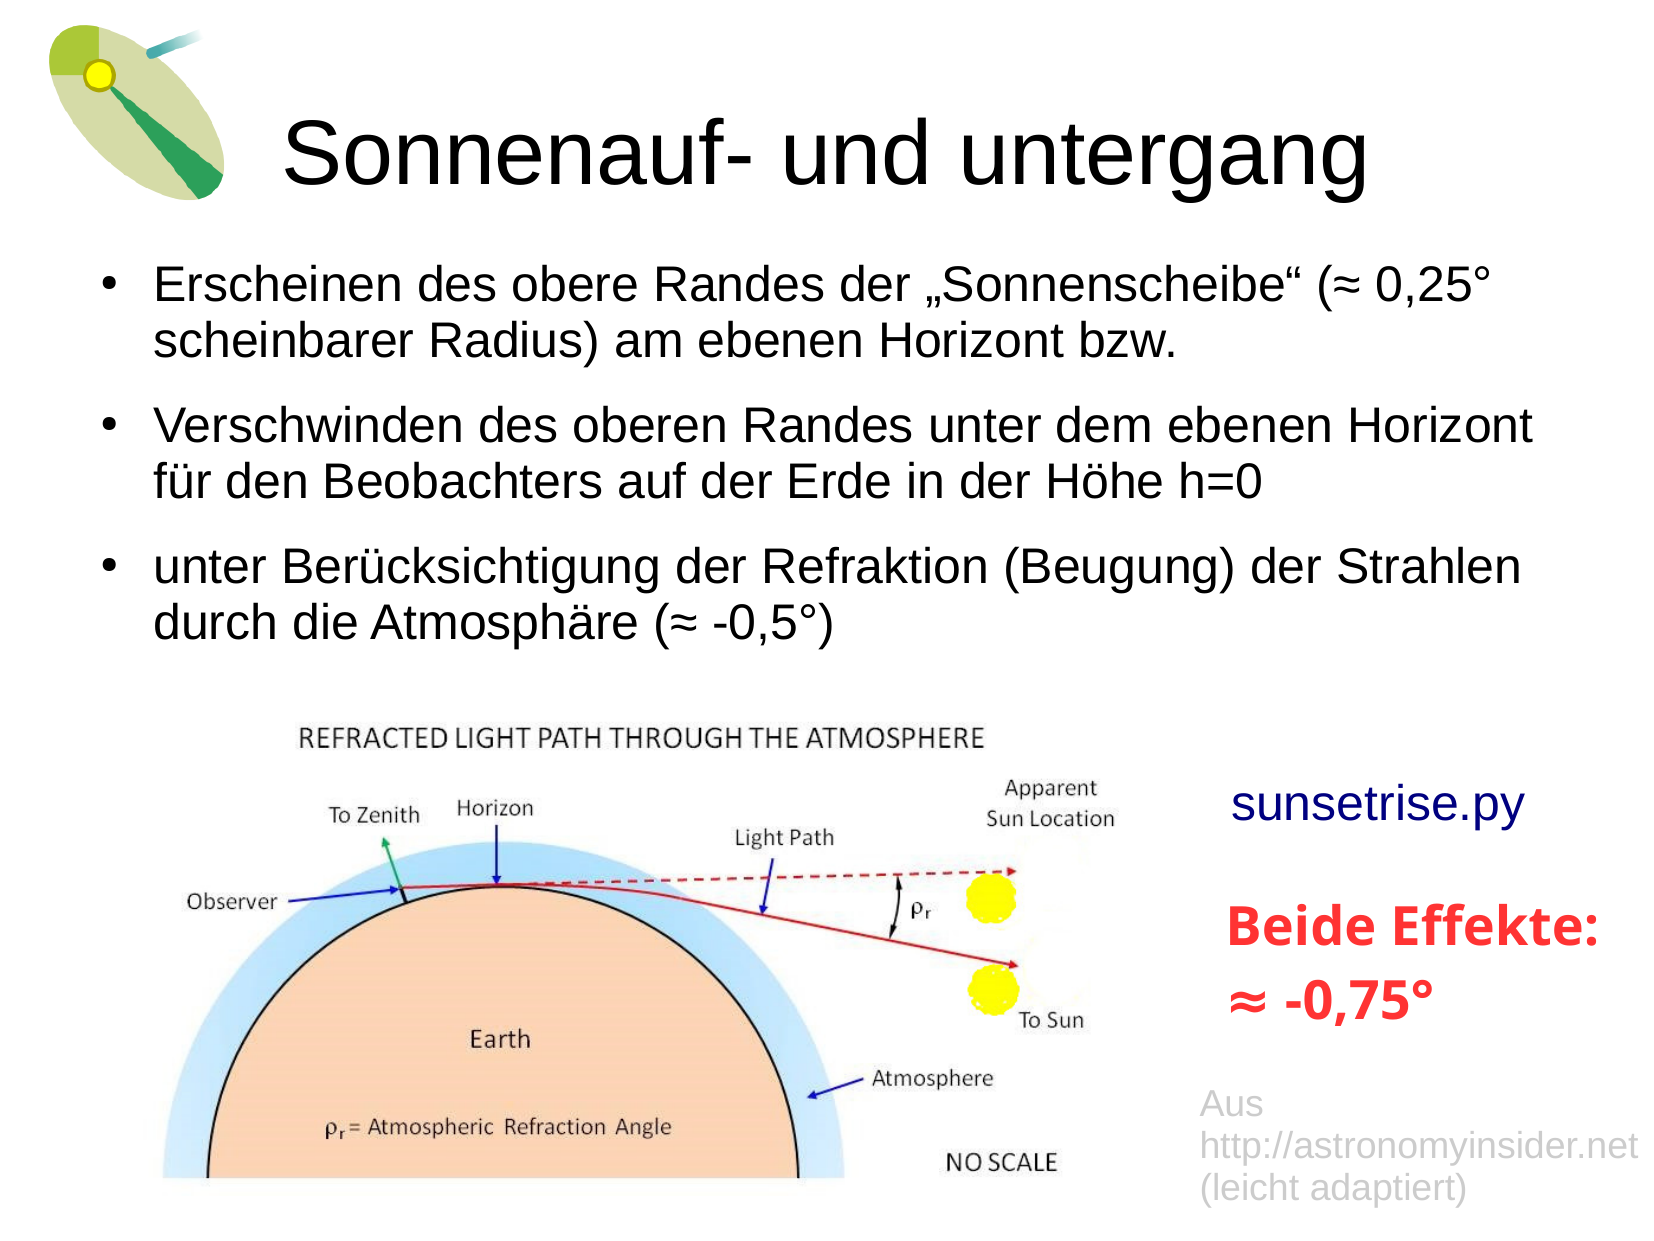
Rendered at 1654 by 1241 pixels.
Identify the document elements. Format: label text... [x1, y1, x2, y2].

picture [47, 23, 225, 201]
title Sonnenauf- und untergang [82, 49, 1571, 256]
text_box Beide Effekte: ≈ -0,75° [1210, 879, 1611, 1018]
list Erscheinen des obere Randes der „Sonnenscheibe“ (≈ 0,25° scheinbarer Radius) am ebenen Horizont bzw. Verschwinden des oberen Randes unter dem ebenen Horizont für den Beobachters auf der Erde in der Höhe h=0 unter Berücksichtigung der Refraktion (Beugung) der Strahlen durch die Atmosphäre (≈ -0,5°) [82, 256, 1571, 863]
picture [106, 684, 1170, 1228]
text_box sunsetrise.py [1216, 768, 1584, 840]
text_box Aus http://astronomyinsider.net (leicht adaptiert) [1184, 1074, 1654, 1216]
